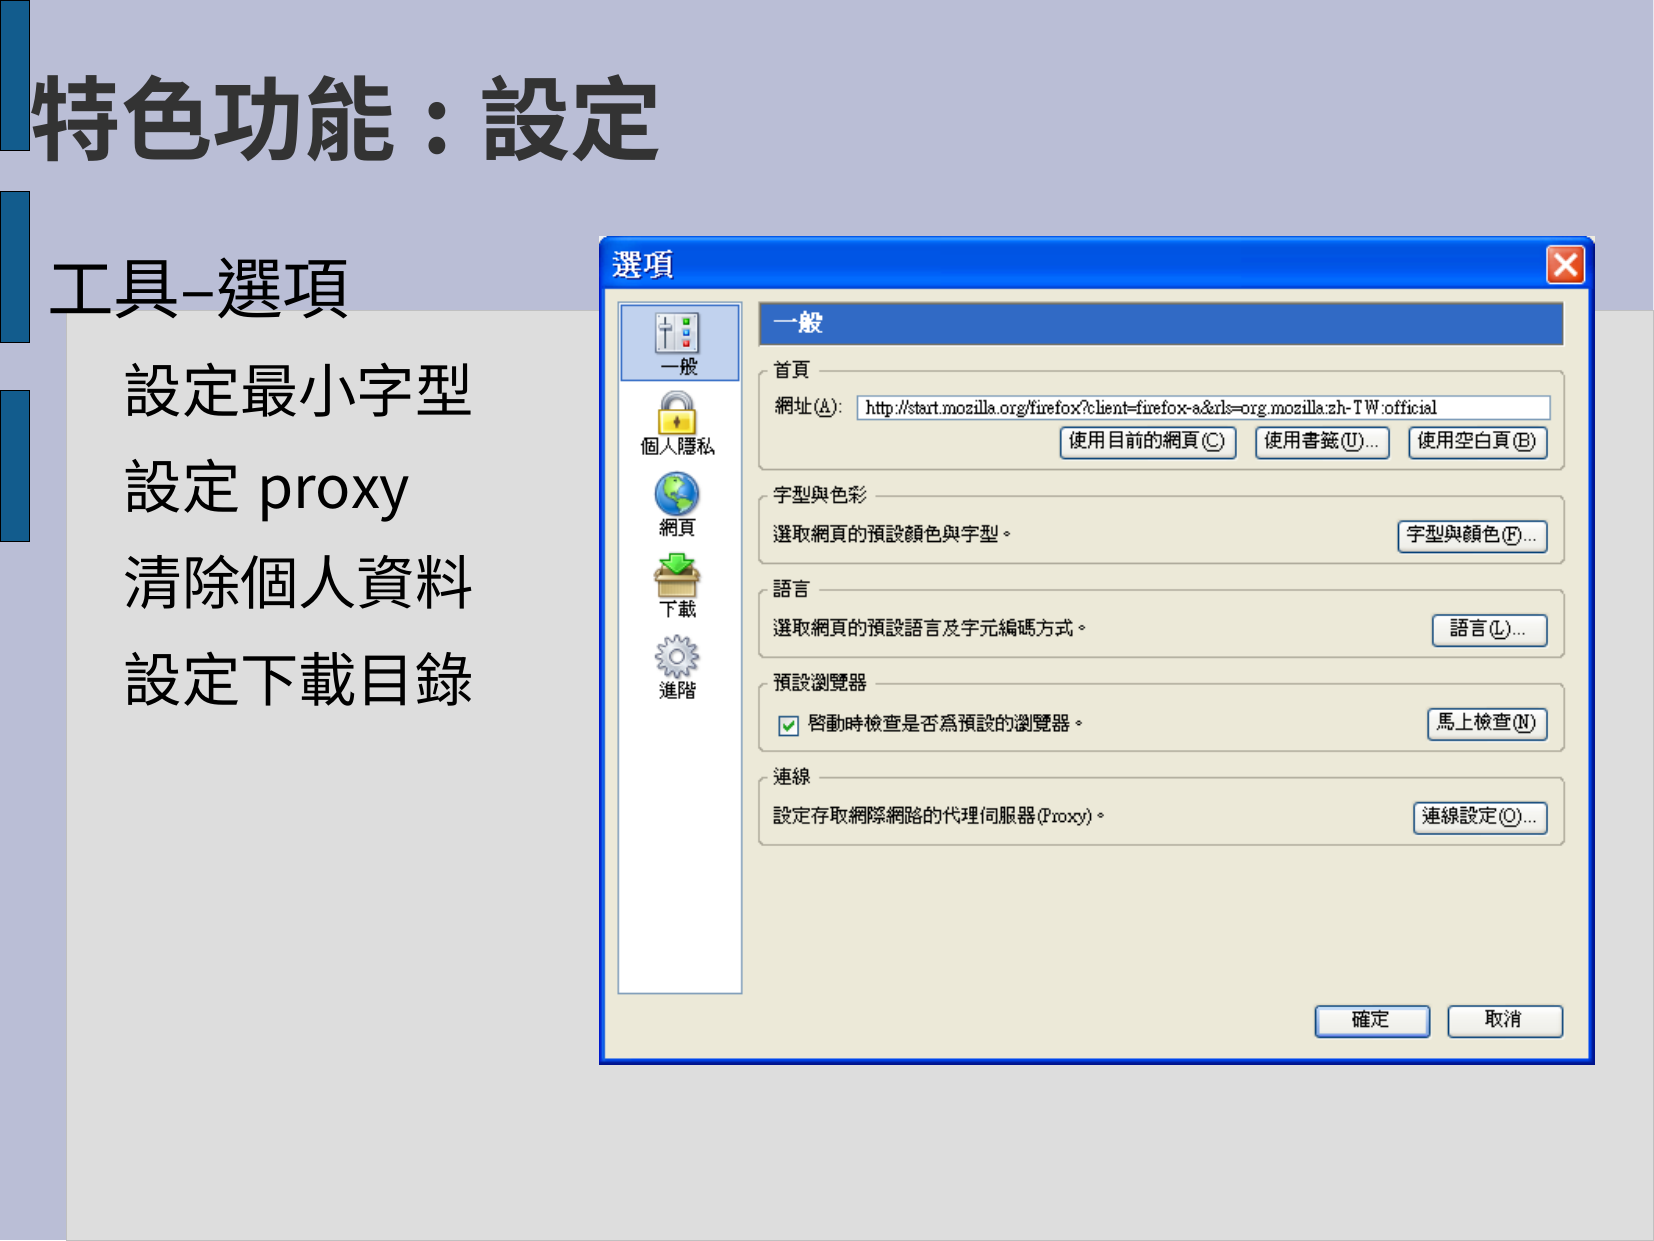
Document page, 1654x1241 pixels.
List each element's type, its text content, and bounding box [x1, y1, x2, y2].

title 特色功能:設定 [29, 49, 1506, 178]
list 工具–選項 設定最小字型 設定proxy 清除個人資料 設定下載目錄 [29, 236, 751, 1152]
picture [599, 236, 1595, 1065]
